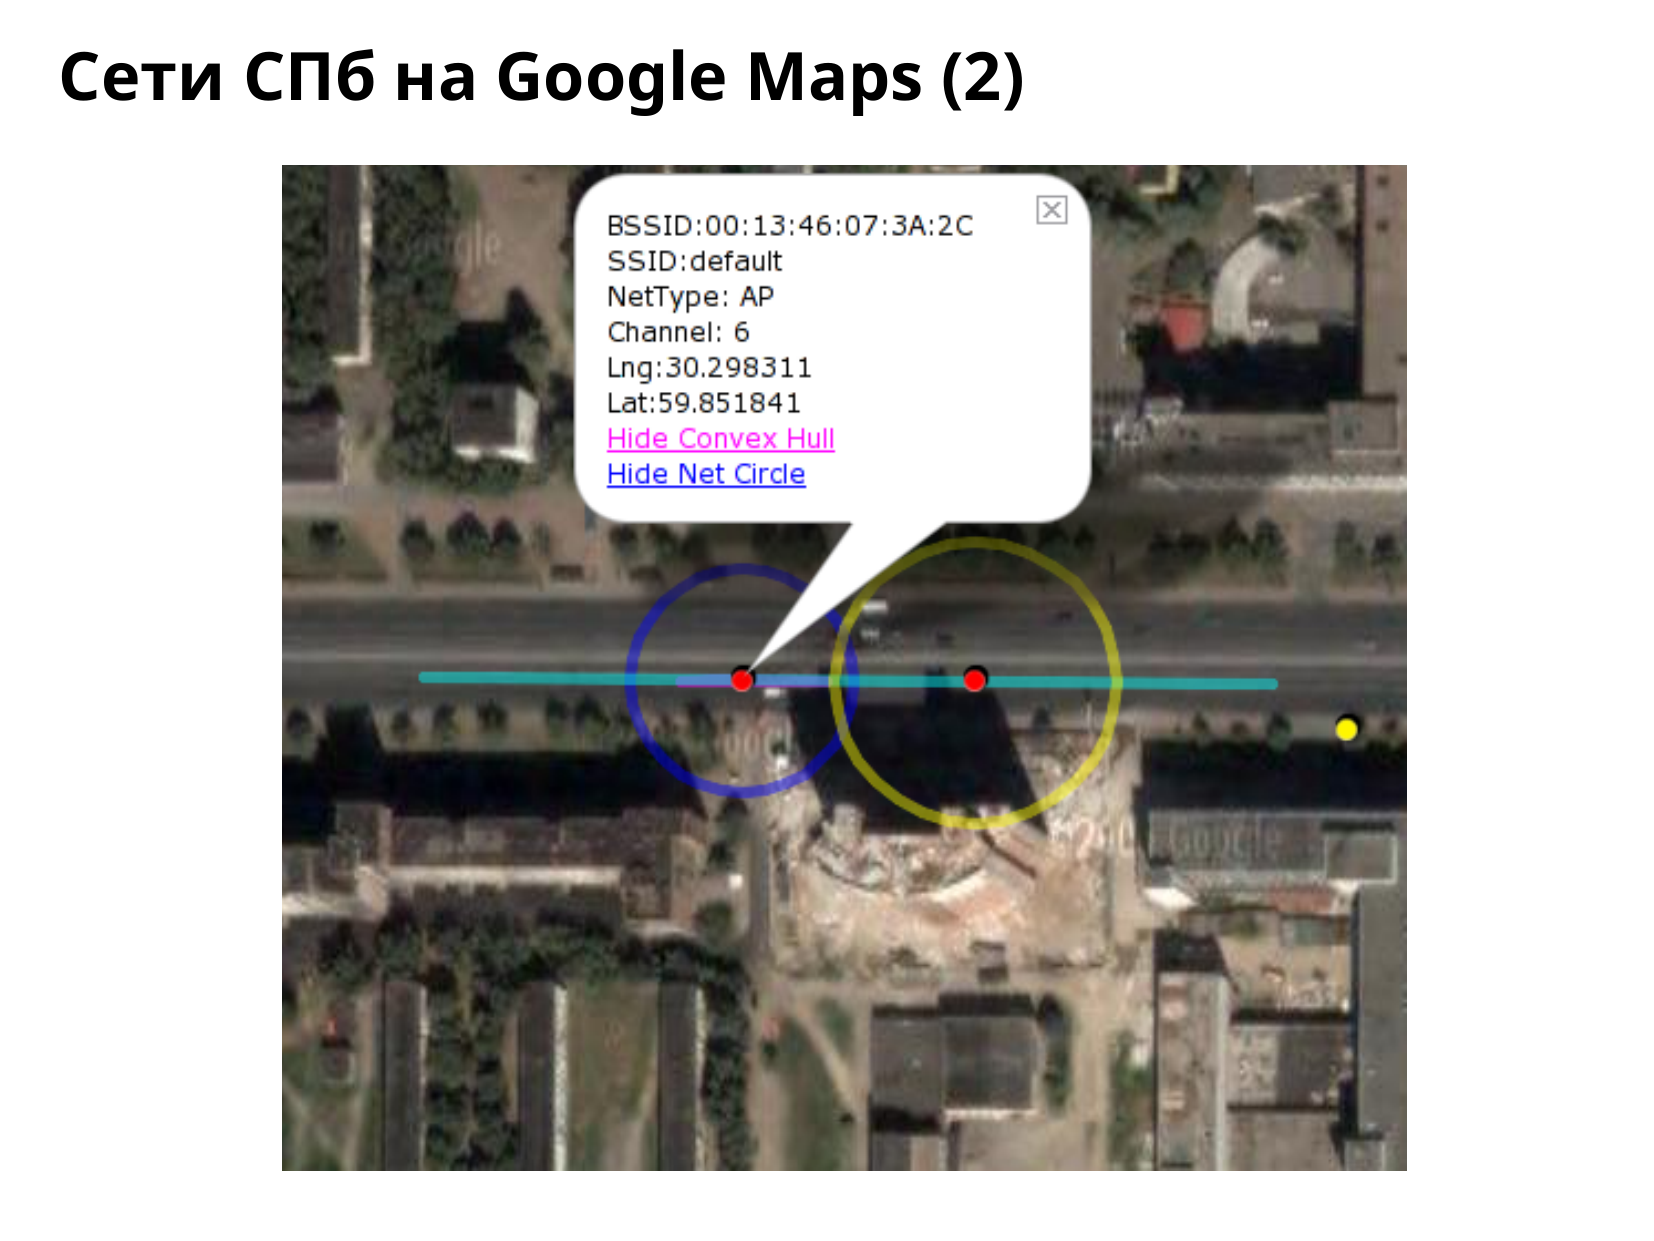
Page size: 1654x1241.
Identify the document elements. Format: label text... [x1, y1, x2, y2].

picture [282, 165, 1407, 1171]
text_box Сети СПб на Google Maps (2) [59, 29, 1182, 142]
